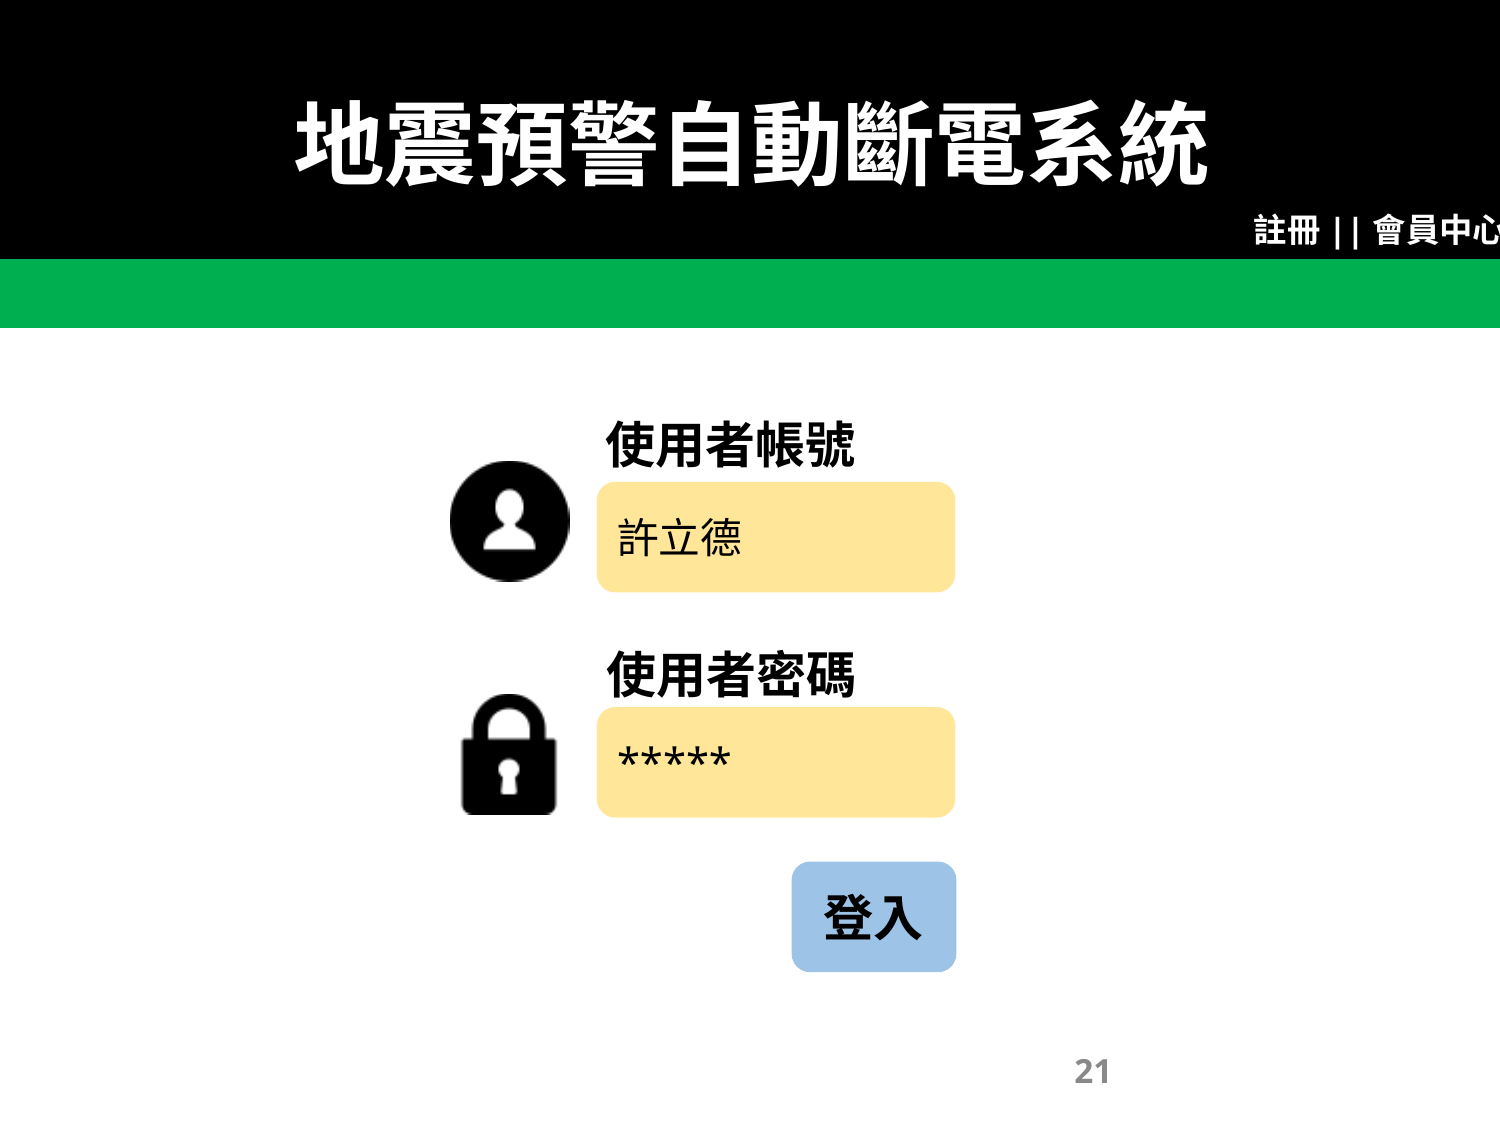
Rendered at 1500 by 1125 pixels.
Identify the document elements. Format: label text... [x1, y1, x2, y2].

text_box 使用者帳號 [590, 406, 874, 482]
text_box ***** [596, 707, 956, 818]
picture [450, 461, 570, 582]
text_box 許立德 [596, 481, 956, 593]
title 介面功能細節 [41, 258, 1405, 266]
text_box 21 [1059, 1042, 1397, 1103]
text_box 地震預警自動斷電系統 [278, 79, 1234, 206]
picture [447, 694, 572, 815]
text_box 註冊||會員中心 [1238, 201, 1491, 257]
text_box 使用者密碼 [591, 636, 875, 712]
text_box 登入 [791, 861, 957, 973]
text_box [0, 0, 1500, 328]
